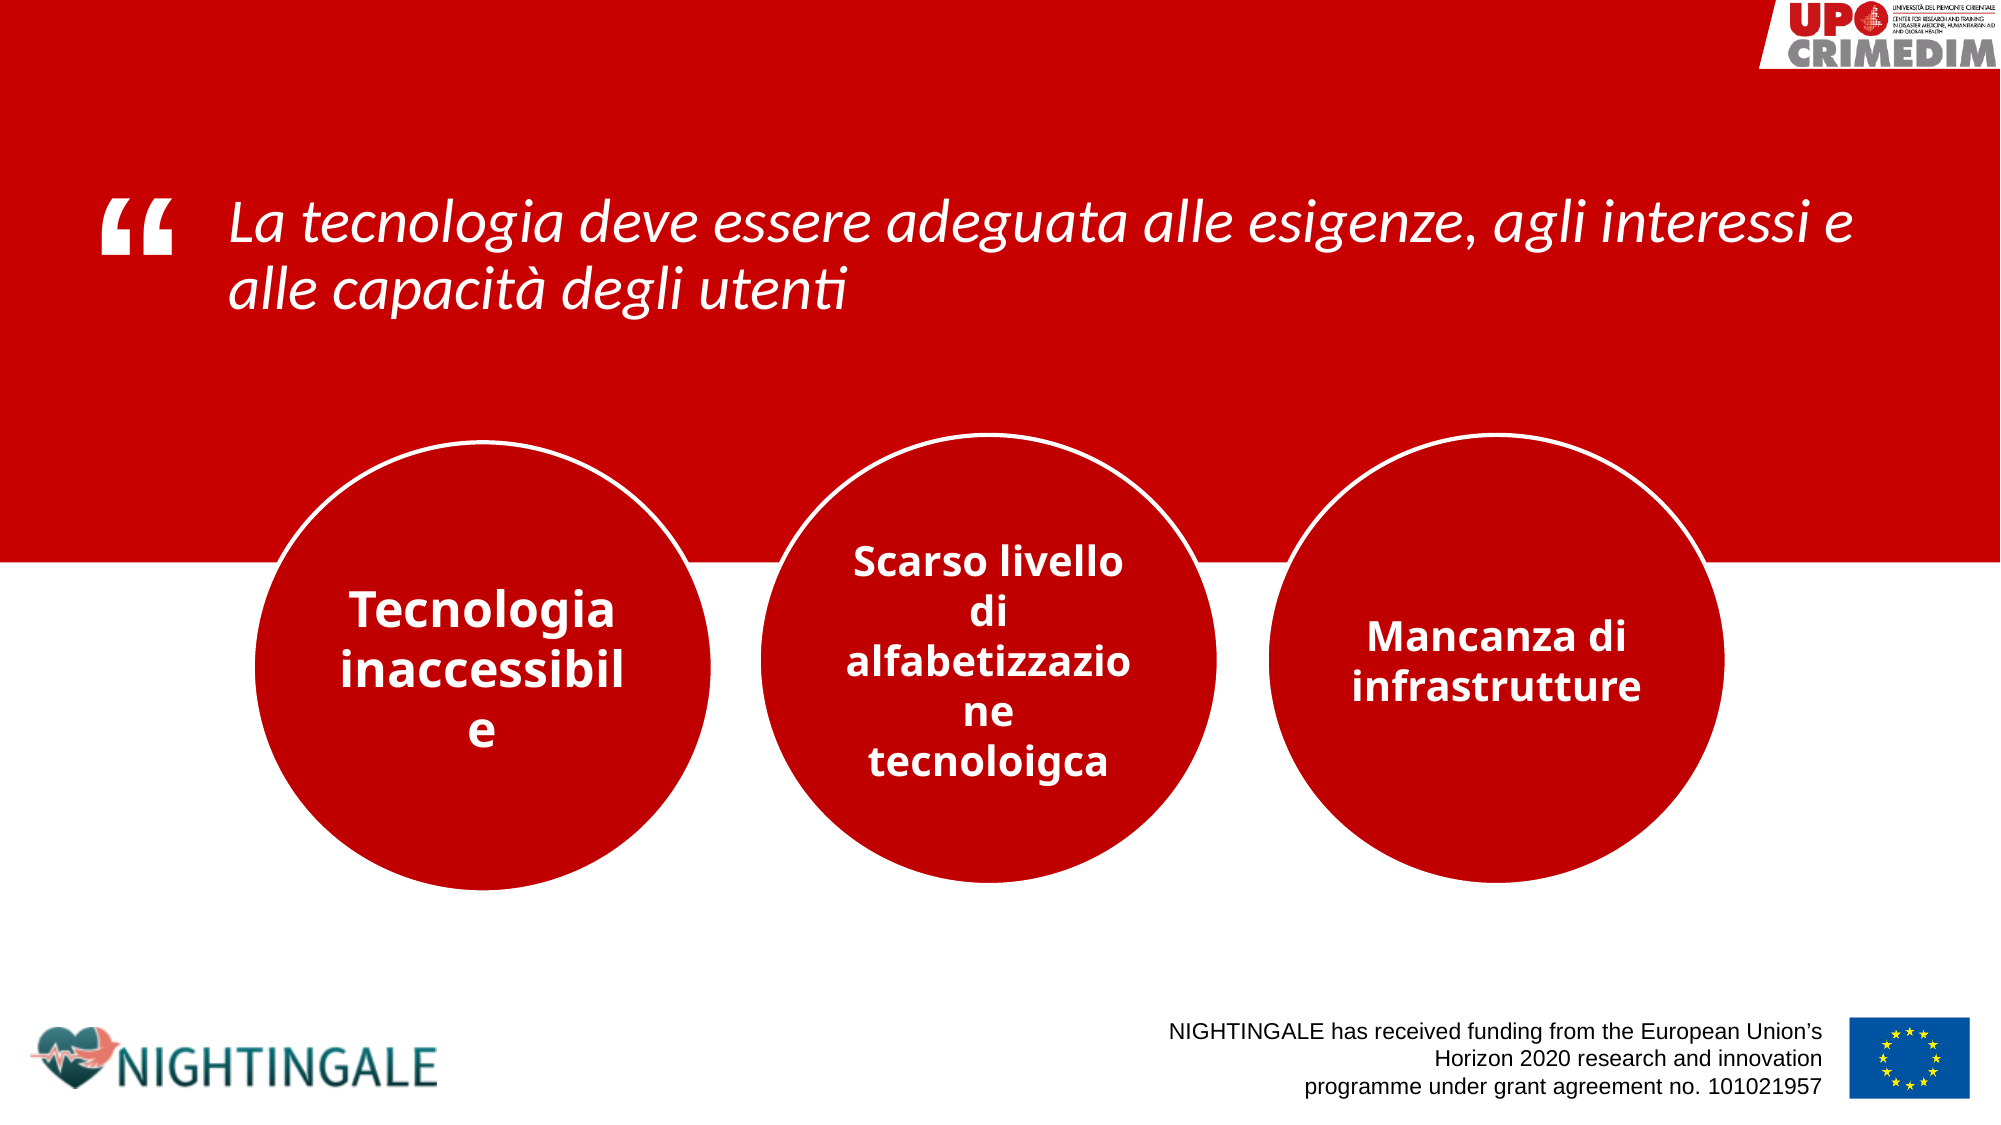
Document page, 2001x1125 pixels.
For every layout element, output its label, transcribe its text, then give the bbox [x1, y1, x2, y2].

list La tecnologia deve essere adeguata alle esigenze, agli interessi e alle capacità degli utenti [206, 173, 1914, 624]
text_box Scarso livello di alfabetizzazione tecnoloigca [758, 434, 1219, 886]
text_box NIGHTINGALE has received funding from the European Union’s Horizon 2020 research and innovation programme under grant agreement no. 101021957 [1139, 1009, 1838, 1107]
text_box [0, 68, 2000, 563]
text_box “ [72, 121, 394, 229]
picture [30, 1027, 437, 1089]
picture [1788, 1, 1996, 67]
text_box Tecnologia inaccessibile [252, 442, 713, 893]
picture [1849, 1017, 1970, 1099]
text_box Mancanza di infrastrutture [1266, 434, 1727, 886]
